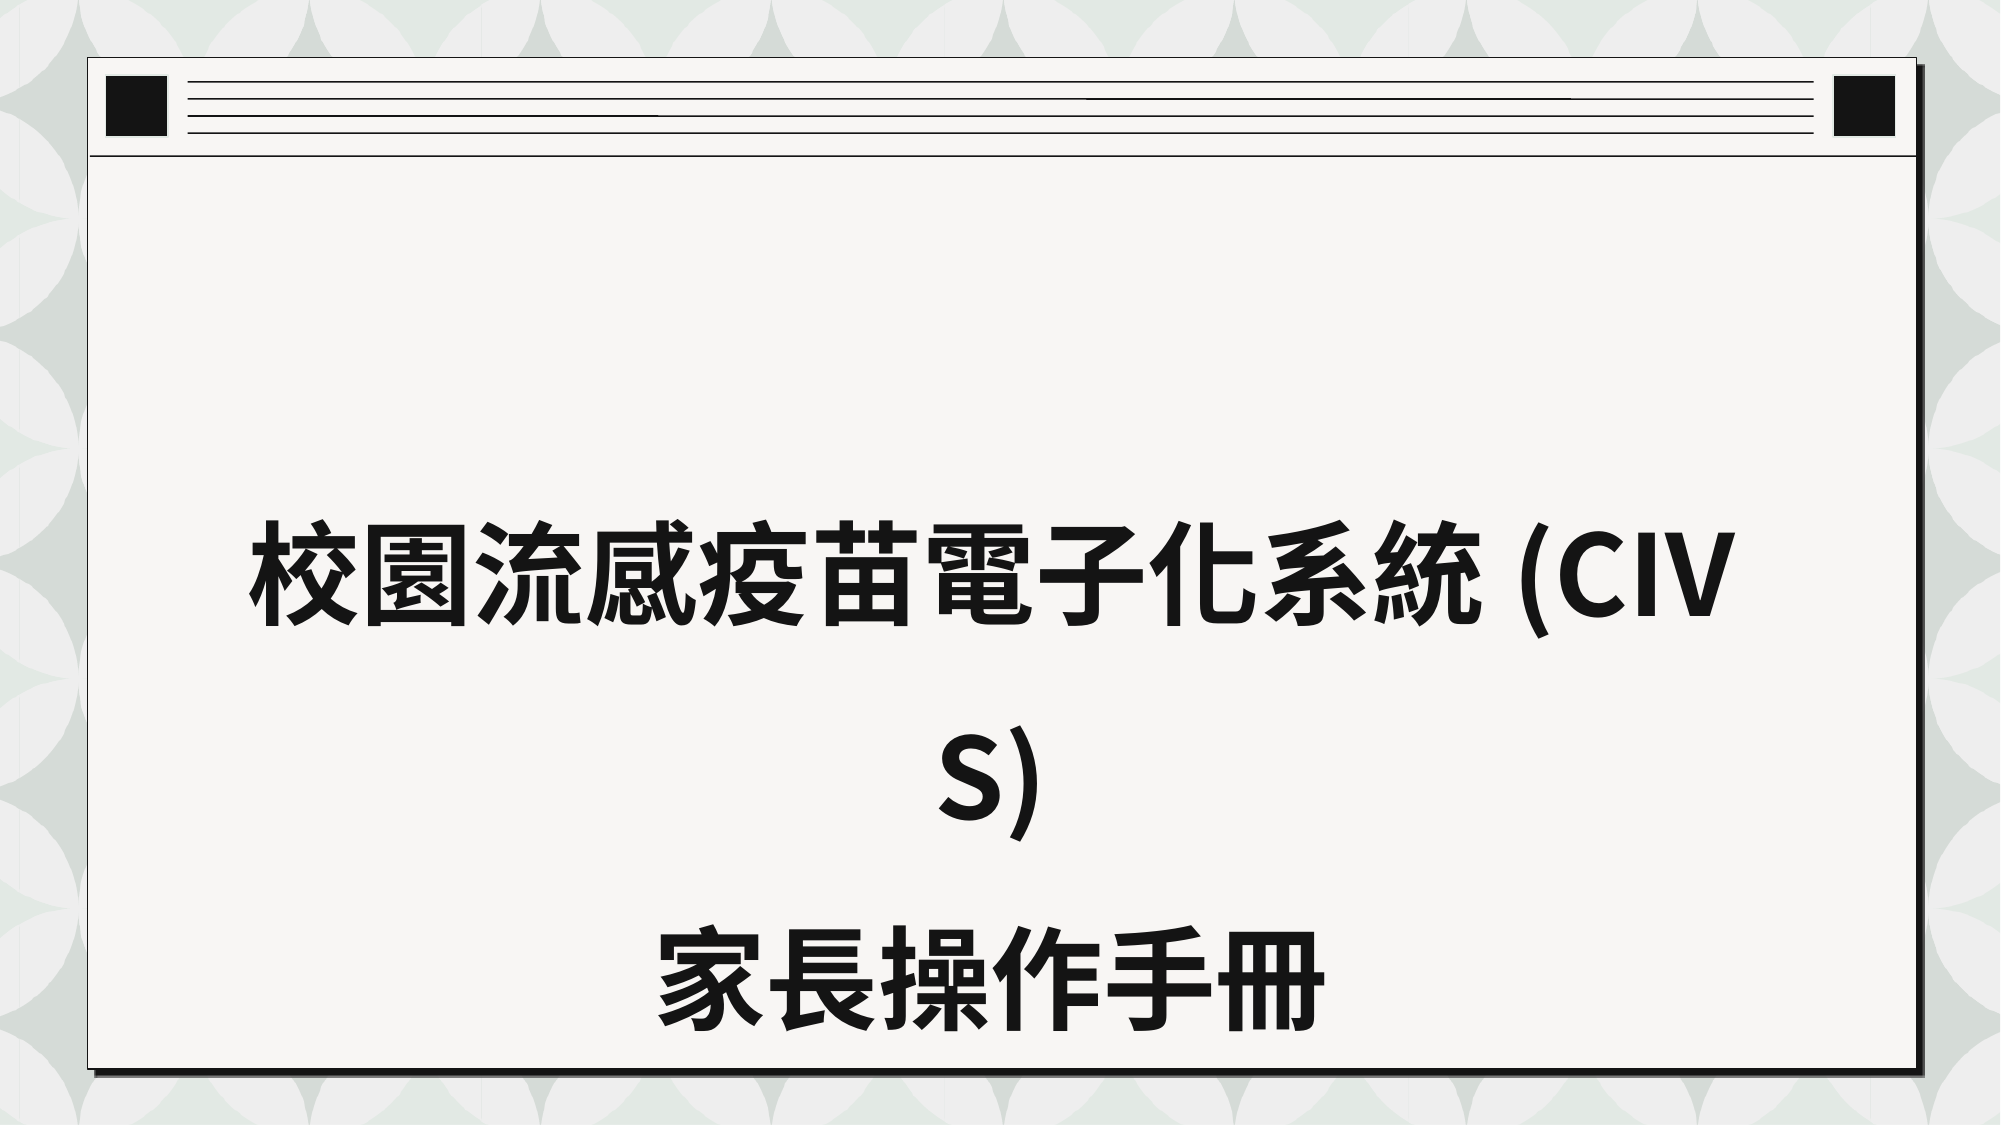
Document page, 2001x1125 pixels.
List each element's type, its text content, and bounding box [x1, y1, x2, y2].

title 校園流感疫苗電子化系統(CIVS) 家長操作手冊 [195, 421, 1787, 770]
picture [0, 0, 2001, 1125]
